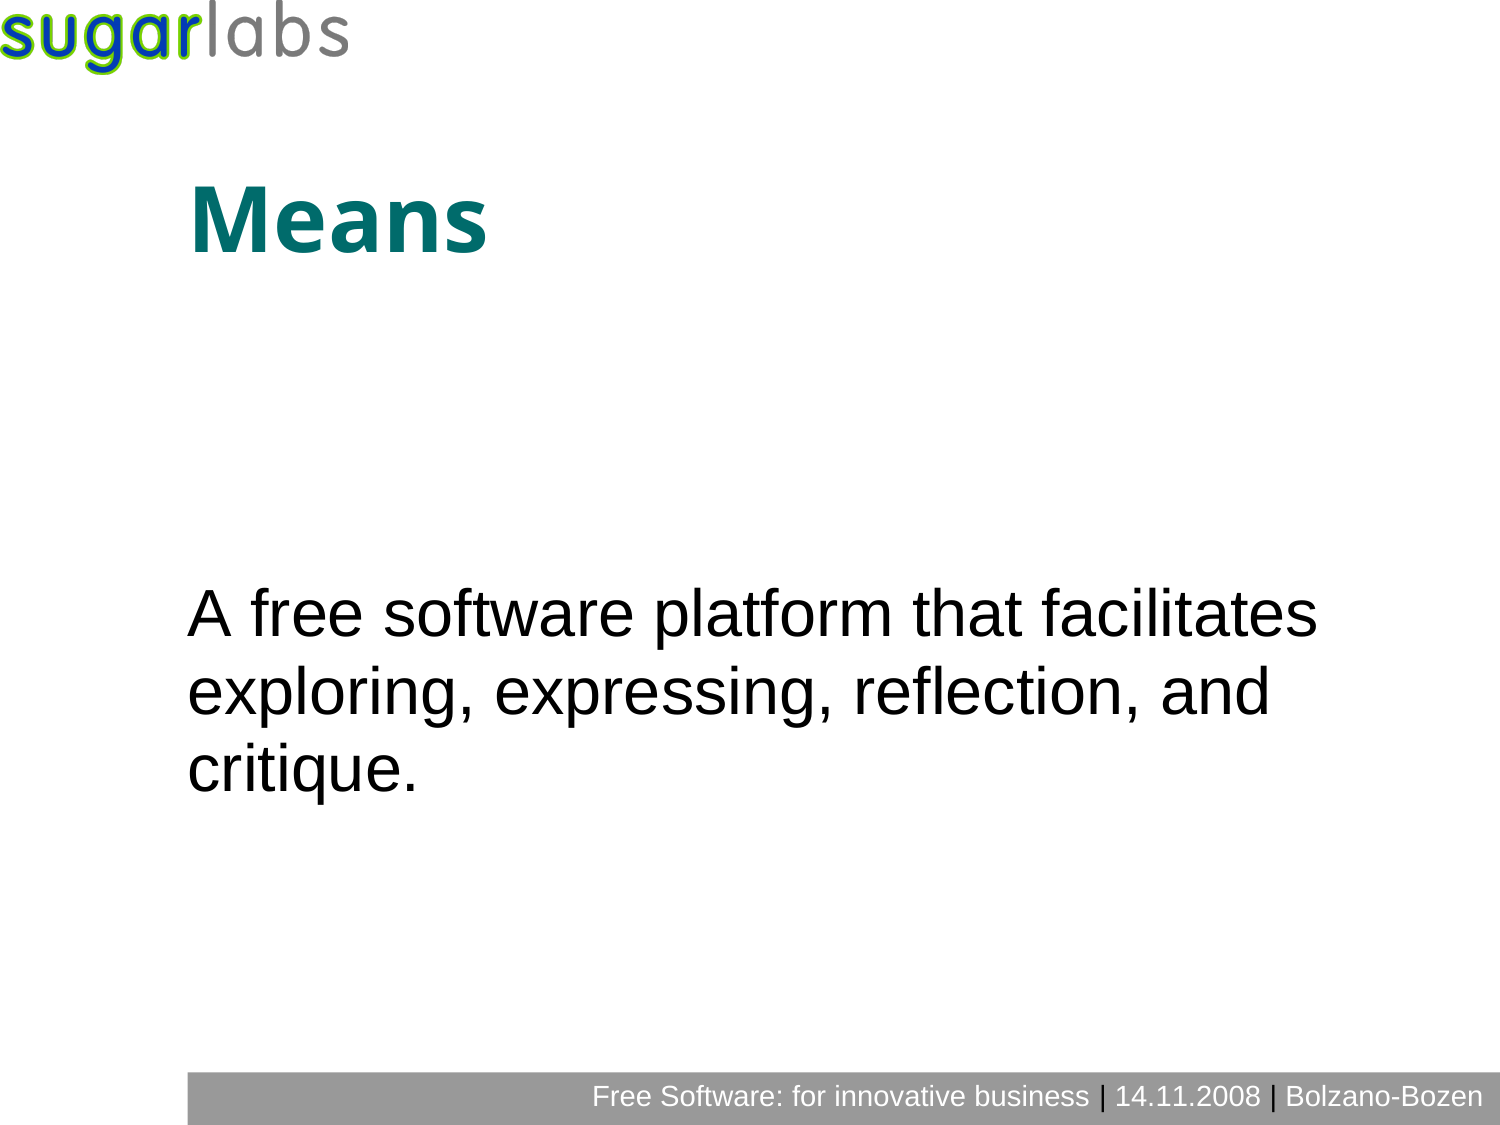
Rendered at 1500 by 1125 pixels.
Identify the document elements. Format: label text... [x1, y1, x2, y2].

title Means [187, 82, 1500, 331]
subtitle A free software platform that facilitates exploring, expressing, reflection, and critique. [187, 344, 1425, 1035]
picture [0, 0, 348, 75]
